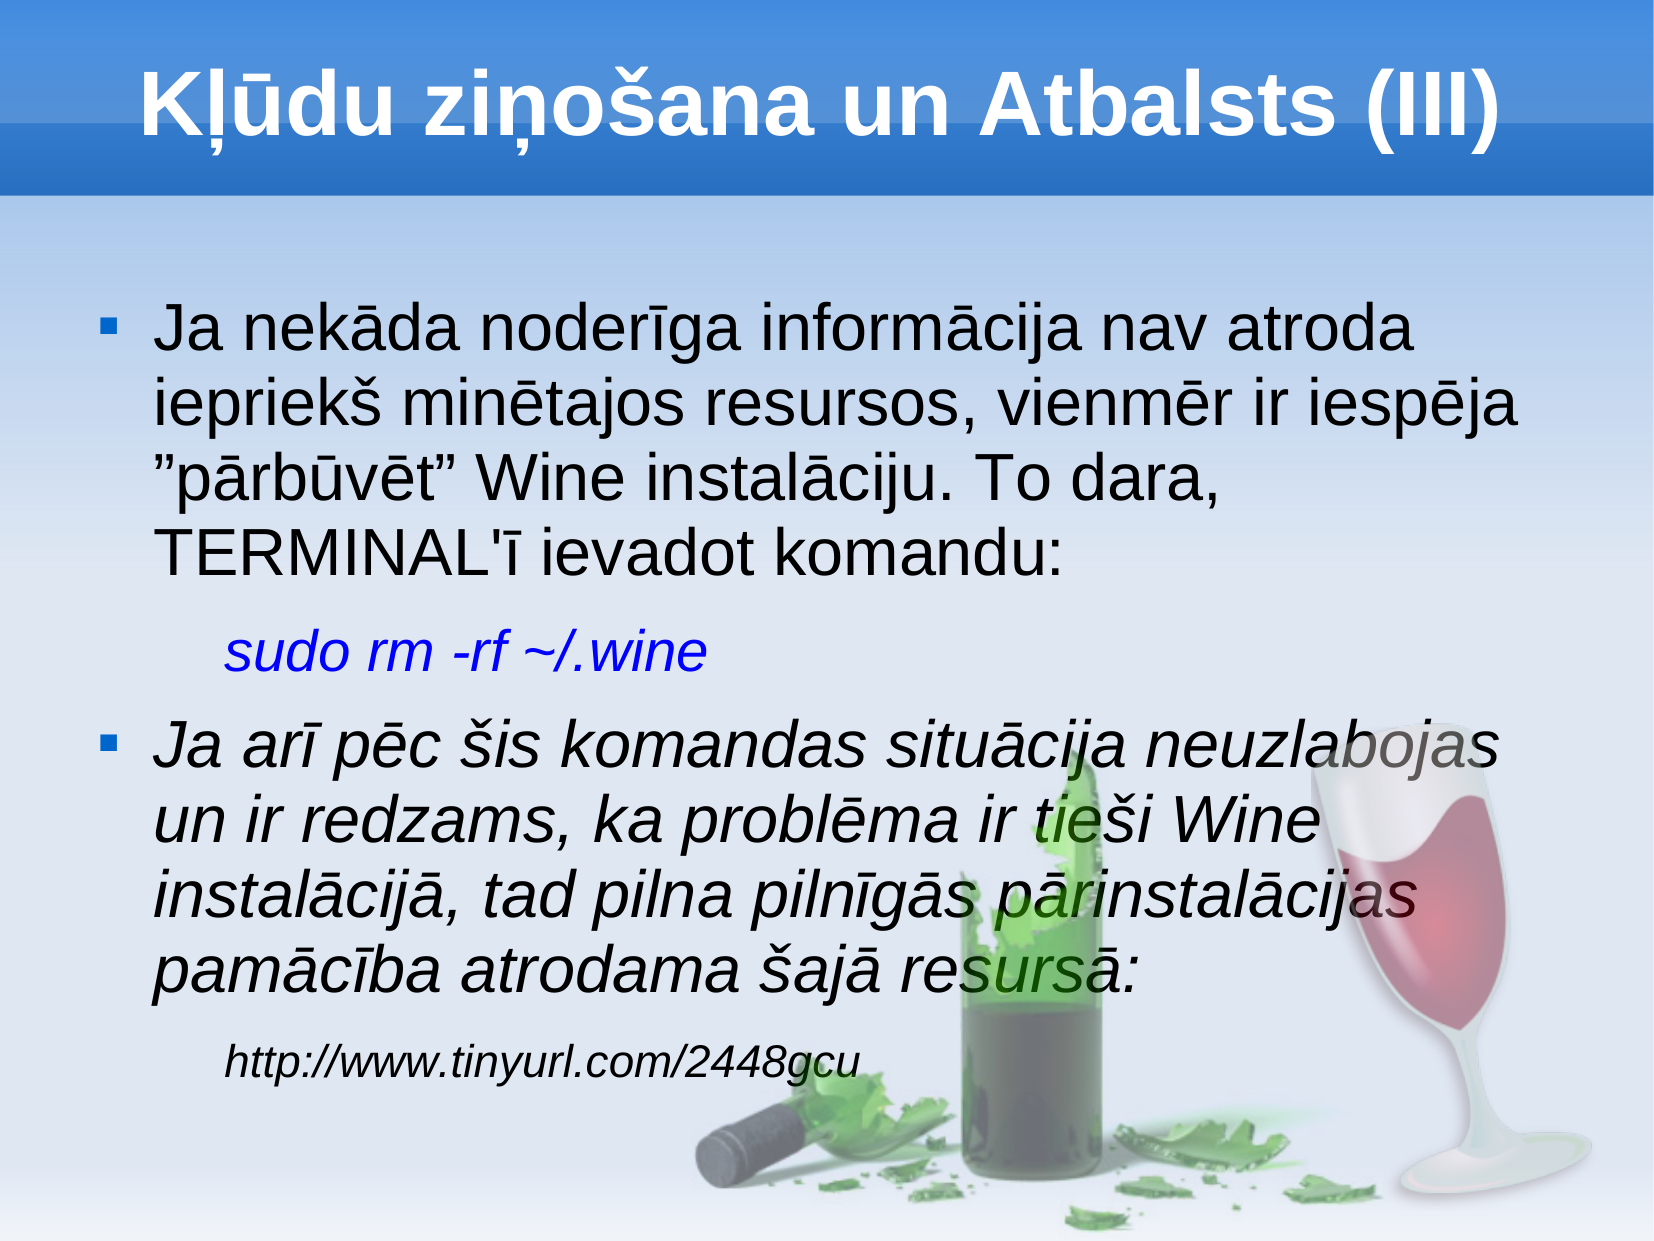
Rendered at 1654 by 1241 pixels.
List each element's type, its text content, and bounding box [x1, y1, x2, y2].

picture [0, 0, 1654, 1241]
list Ja nekāda noderīga informācija nav atroda iepriekš minētajos resursos, vienmēr ir iespēja ”pārbūvēt” Wine instalāciju. To dara, TERMINAL'ī ievadot komandu: sudo rm -rf ~/.wine Ja arī pēc šis komandas situācija neuzlabojas un ir redzams, ka problēma ir tieši Wine instalācijā, tad pilna pilnīgās pārinstalācijas pamācība atrodama šajā resursā: http://www.tinyurl.com/2448gcu [82, 290, 1571, 1211]
title Kļūdu ziņošana un Atbalsts (III) [76, 7, 1565, 200]
